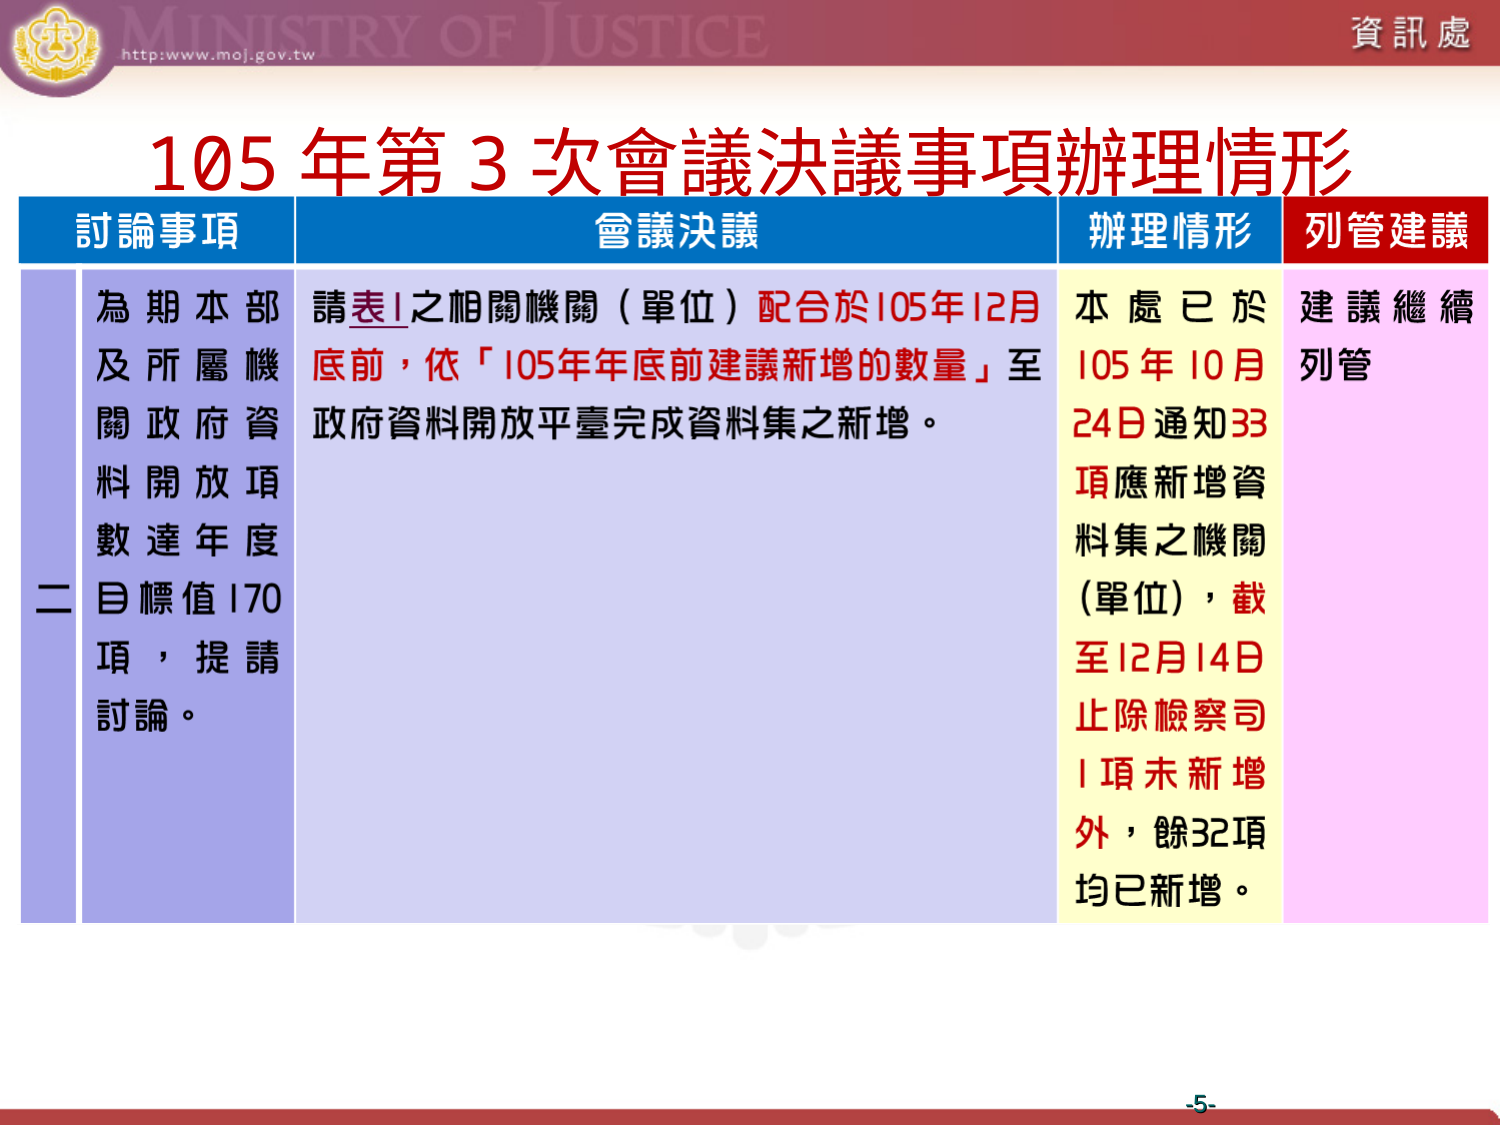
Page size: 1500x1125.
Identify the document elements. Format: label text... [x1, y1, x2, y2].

text_box -5- [1169, 1080, 1483, 1118]
picture [17, 190, 1490, 935]
text_box 105年第3次會議決議事項辦理情形 [112, 101, 1388, 244]
